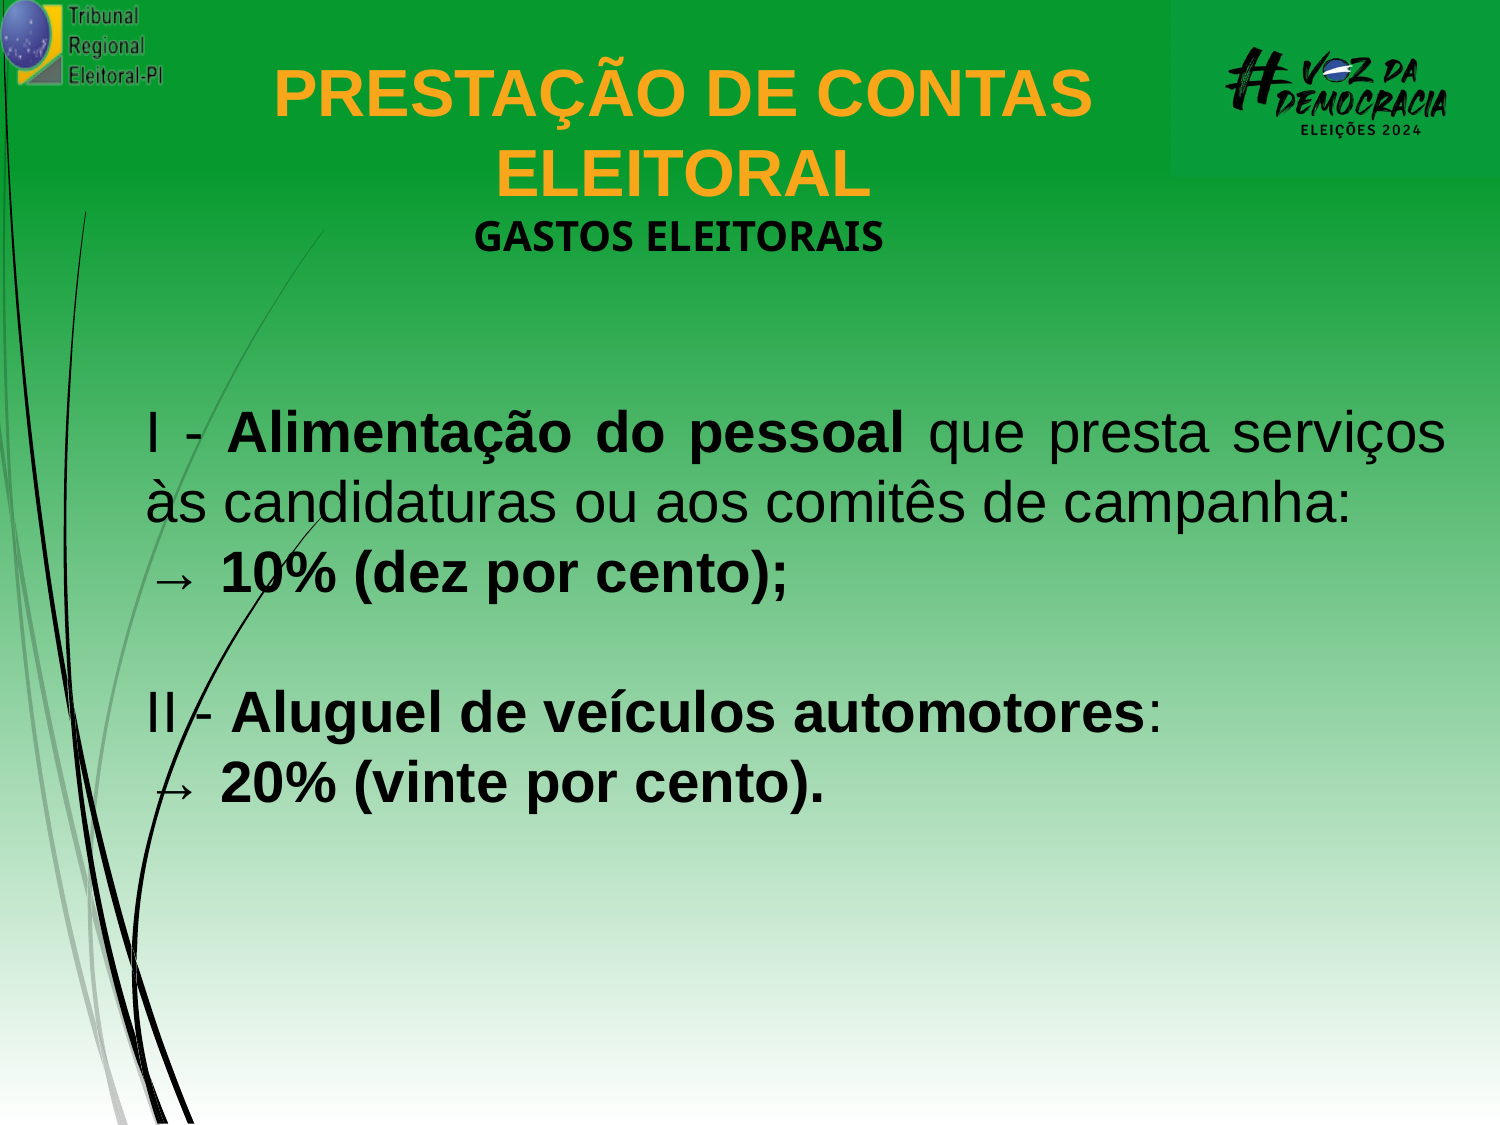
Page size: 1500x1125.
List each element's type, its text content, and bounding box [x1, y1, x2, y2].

text_box I - Alimentação do pessoal que presta serviços às candidaturas ou aos comitês de campanha: → 10% (dez por cento); II - Aluguel de veículos automotores: → 20% (vinte por cento). [12, 267, 1463, 1061]
picture [0, 0, 177, 94]
picture [1171, 0, 1500, 177]
text_box PRESTAÇÃO DE CONTAS ELEITORAL GASTOS ELEITORAIS [0, 42, 1368, 266]
